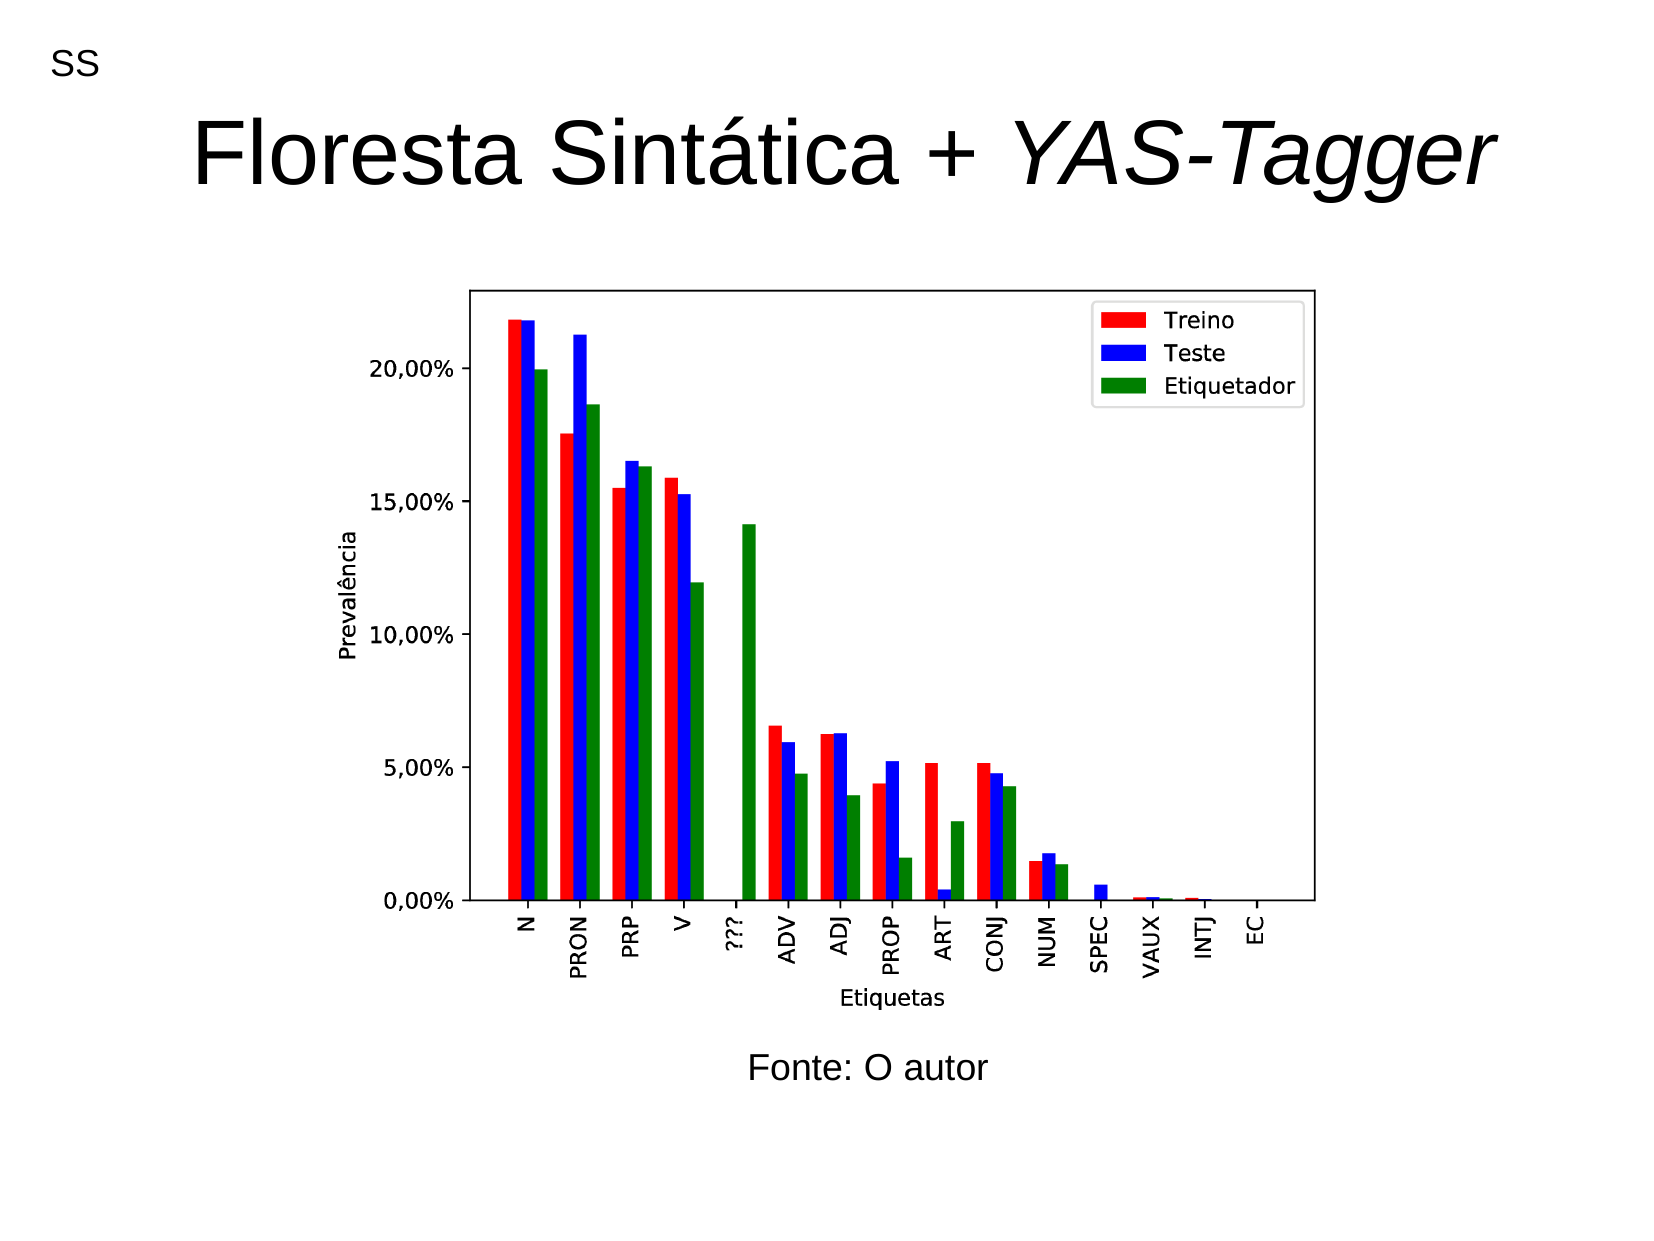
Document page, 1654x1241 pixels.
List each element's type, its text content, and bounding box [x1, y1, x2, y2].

text_box Fonte: O autor [732, 1039, 1004, 1097]
title Floresta Sintática + YAS-Tagger [82, 49, 1571, 257]
text_box SS [35, 35, 116, 93]
picture [337, 289, 1316, 1010]
